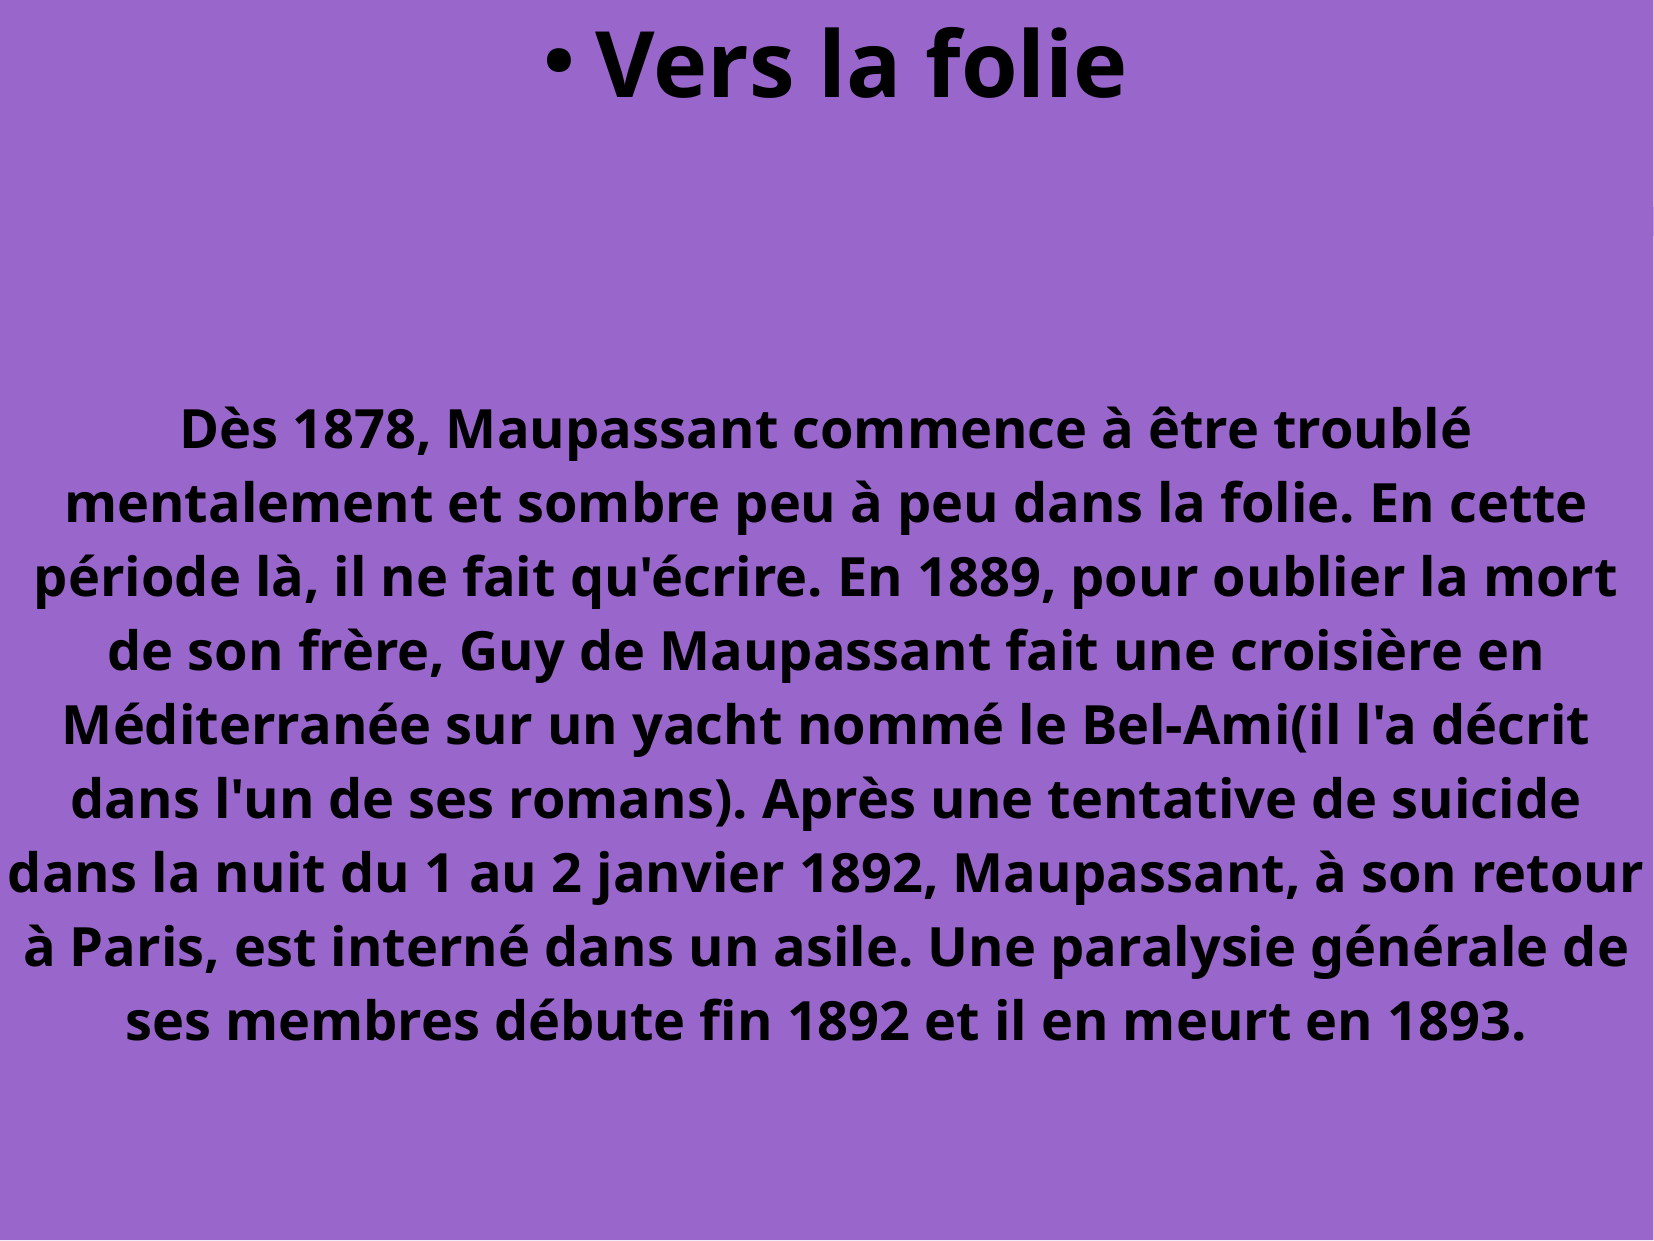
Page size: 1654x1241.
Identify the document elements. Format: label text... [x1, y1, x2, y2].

subtitle Dès 1878, Maupassant commence à être troublé mentalement et sombre peu à peu dans la folie. En cette période là, il ne fait qu'écrire. En 1889, pour oublier la mort de son frère, Guy de Maupassant fait une croisière en Méditerranée sur un yacht nommé le Bel-Ami(il l'a décrit dans l'un de ses romans). Après une tentative de suicide dans la nuit du 1 au 2 janvier 1892, Maupassant, à son retour à Paris, est interné dans un asile. Une paralysie générale de ses membres débute fin 1892 et il en meurt en 1893. [0, 237, 1654, 1241]
list Vers la folie [0, 0, 1654, 237]
